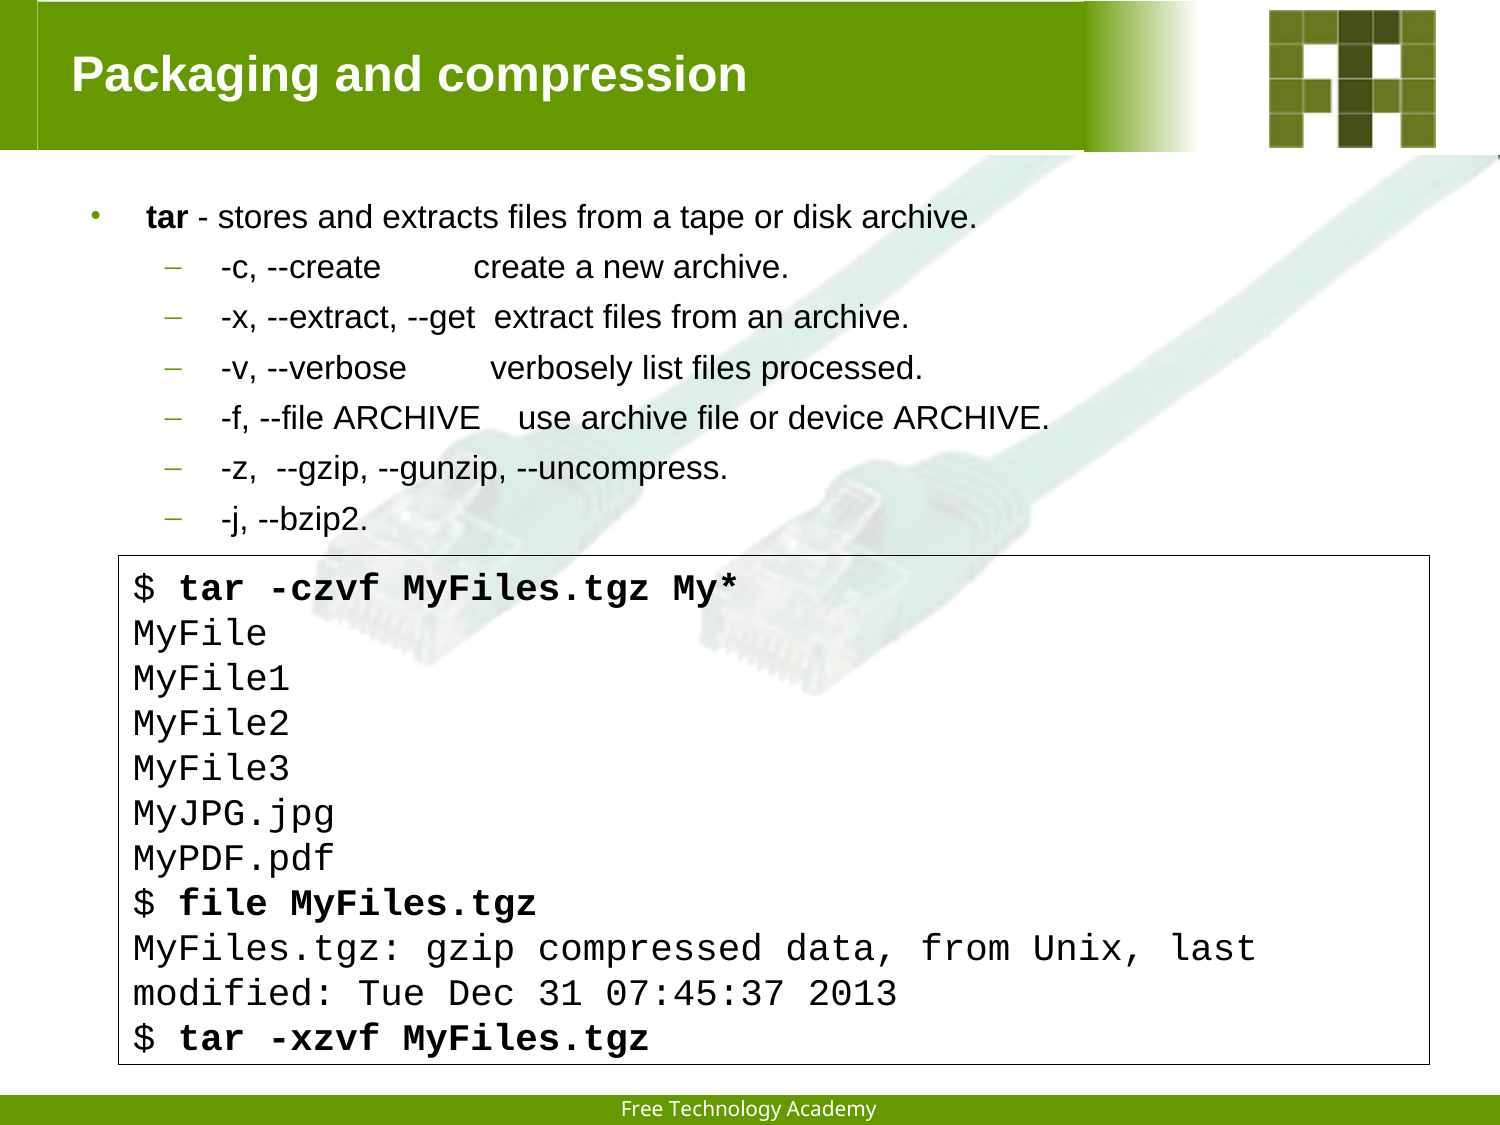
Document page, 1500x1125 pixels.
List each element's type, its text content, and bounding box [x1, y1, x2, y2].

list tar - stores and extracts files from a tape or disk archive. -c, --create create a new archive. -x, --extract, --get extract files from an archive. -v, --verbose verbosely list files processed. -f, --file ARCHIVE use archive file or device ARCHIVE. -z, --gzip, --gunzip, --uncompress. -j, --bzip2. [75, 187, 1426, 1065]
picture [1269, 10, 1436, 148]
text_box $ tar -czvf MyFiles.tgz My* MyFile MyFile1 MyFile2 MyFile3 MyJPG.jpg MyPDF.pdf $ file MyFiles.tgz MyFiles.tgz: gzip compressed data, from Unix, last modified: Tue Dec 31 07:45:37 2013 $ tar -xzvf MyFiles.tgz [118, 555, 1430, 1065]
title Packaging and compression [56, 1, 1107, 152]
